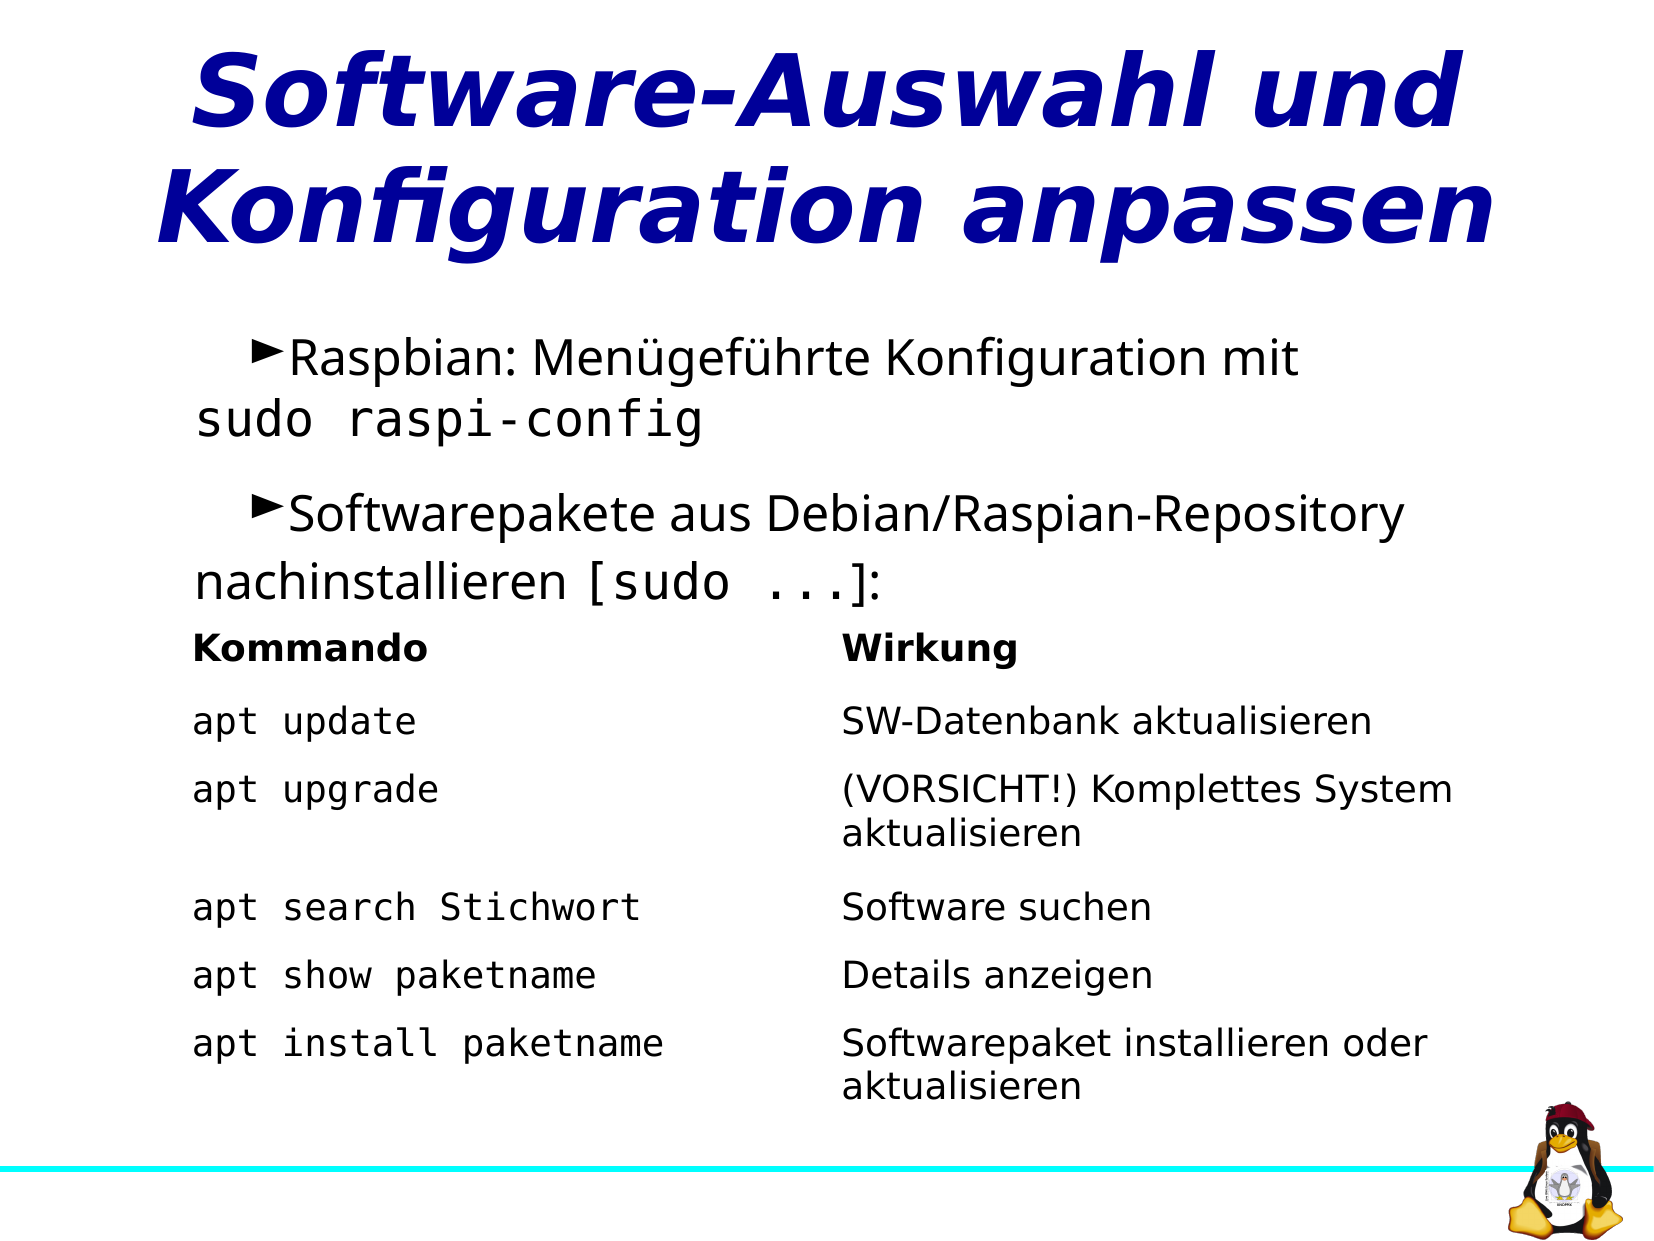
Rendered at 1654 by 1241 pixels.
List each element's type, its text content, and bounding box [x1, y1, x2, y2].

table_cell apt upgrade [177, 760, 827, 878]
table_cell Software suchen [827, 878, 1476, 946]
table_cell SW-Datenbank aktualisieren [827, 693, 1476, 760]
title Software-Auswahl und Konfiguration anpassen [121, 33, 1534, 267]
list Raspbian: Menügeführte Konfiguration mit sudo raspi-config Softwarepakete aus Debian/Raspian-Repository nachinstallieren [sudo ...]: [121, 322, 1561, 1132]
table_cell apt show paketname [177, 946, 827, 1014]
table_cell Details anzeigen [827, 946, 1476, 1014]
table_cell Softwarepaket installieren oder aktualisieren [827, 1014, 1476, 1131]
picture [1505, 1100, 1625, 1241]
table_cell apt update [177, 693, 827, 760]
table_cell (VORSICHT!) Komplettes System aktualisieren [827, 760, 1476, 878]
table_cell apt search Stichwort [177, 878, 827, 946]
table_cell apt install paketname [177, 1014, 827, 1131]
table_header Kommando [177, 619, 827, 693]
table_header Wirkung [827, 619, 1476, 693]
